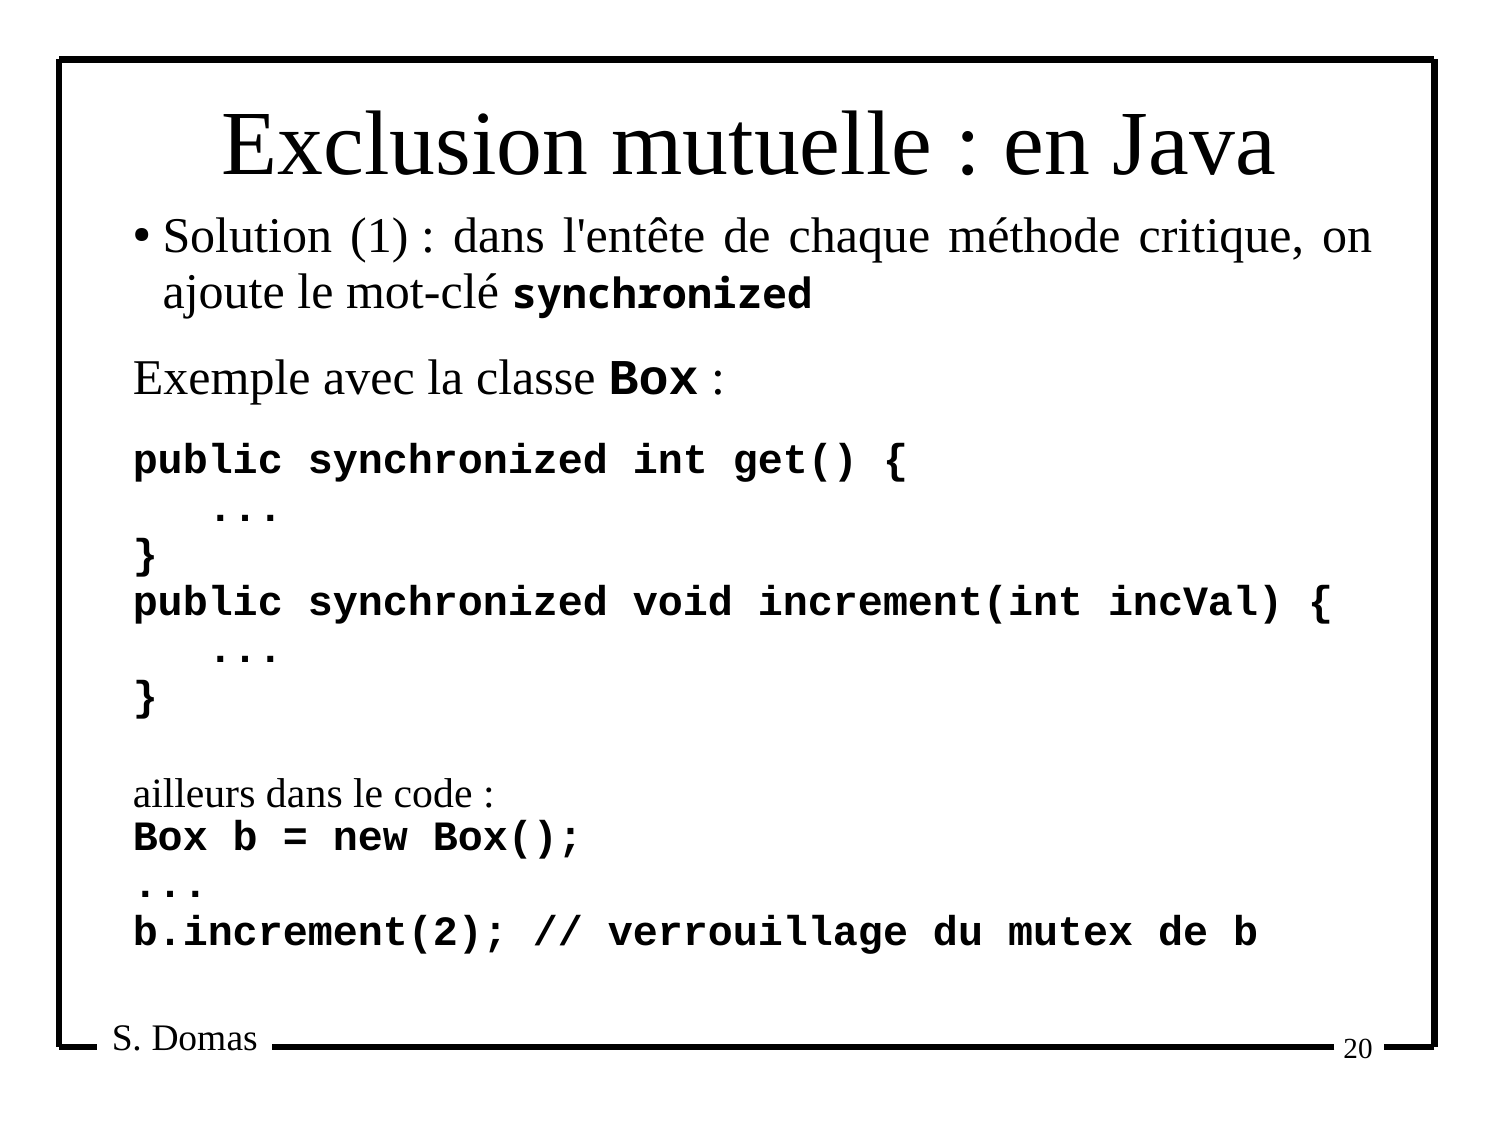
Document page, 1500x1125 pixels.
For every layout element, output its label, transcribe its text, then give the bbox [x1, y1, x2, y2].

text_box Solution (1) : dans l'entête de chaque méthode critique, on ajoute le mot-clé synchronized Exemple avec la classe Box : public synchronized int get() { ... } public synchronized void increment(int incVal) { ... } ailleurs dans le code : Box b = new Box(); ... b.increment(2); // verrouillage du mutex de b [118, 238, 1388, 945]
title Exclusion mutuelle : en Java [112, 49, 1388, 238]
text_box S. Domas [97, 1009, 273, 1067]
